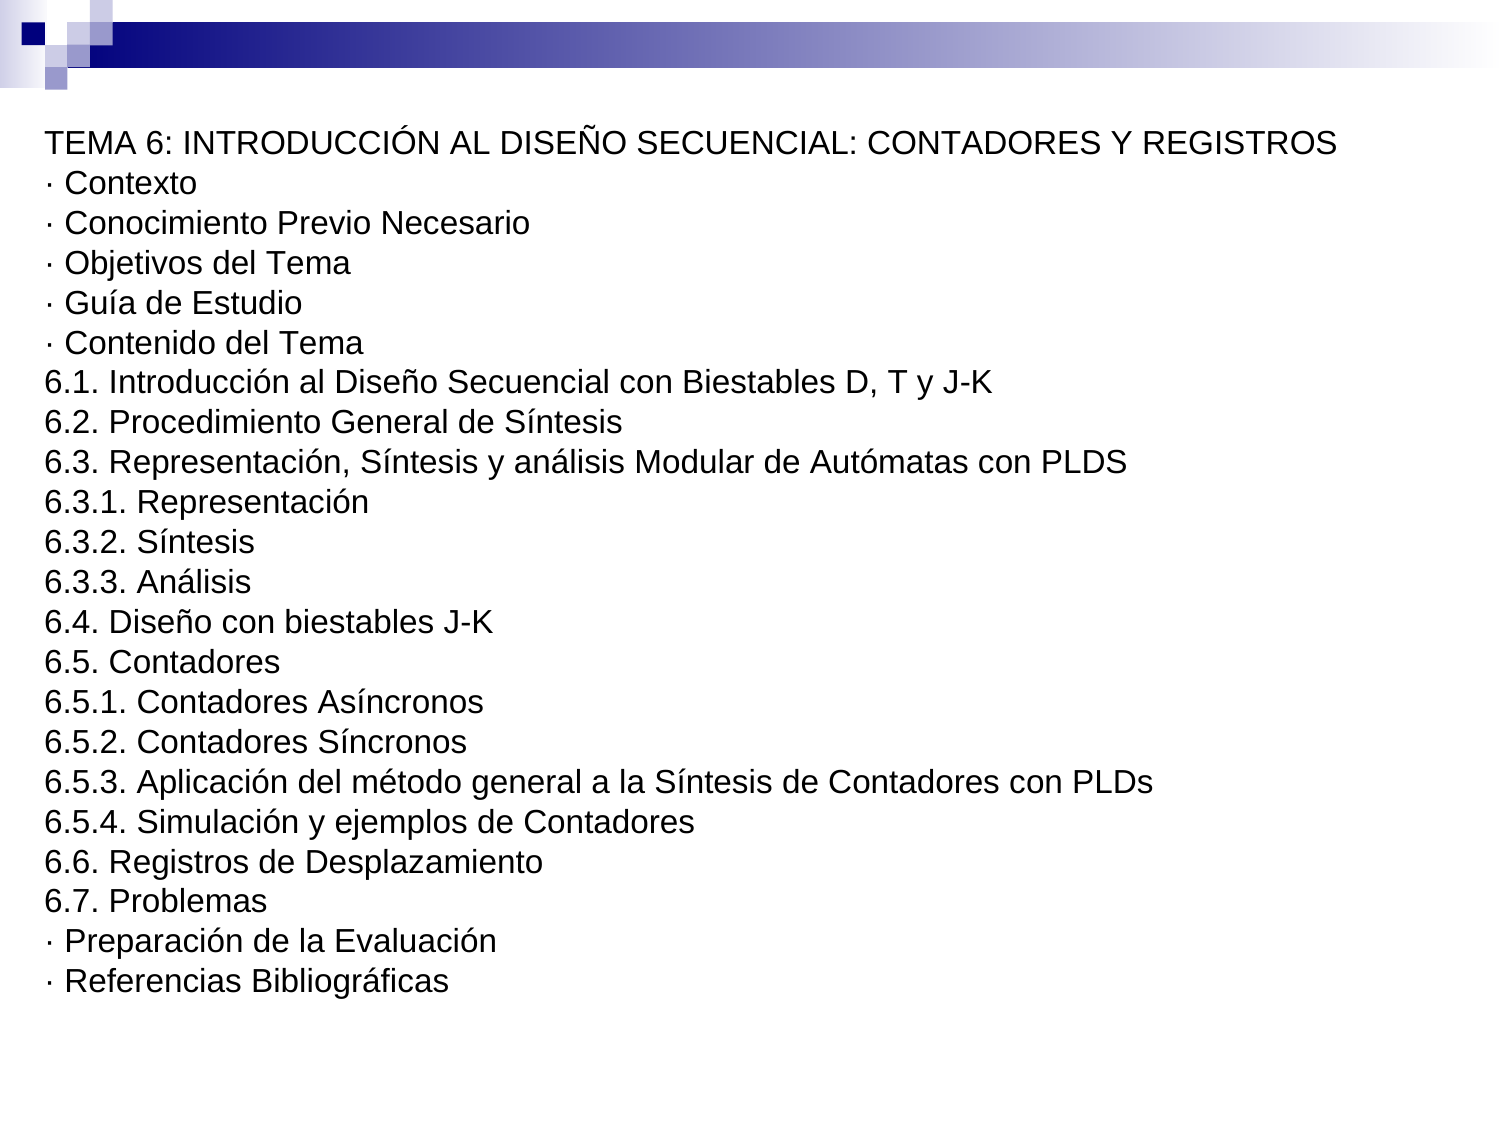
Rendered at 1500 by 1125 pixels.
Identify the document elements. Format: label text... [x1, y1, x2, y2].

text_box TEMA 6: INTRODUCCIÓN AL DISEÑO SECUENCIAL: CONTADORES Y REGISTROS · Contexto · Conocimiento Previo Necesario · Objetivos del Tema · Guía de Estudio · Contenido del Tema 6.1. Introducción al Diseño Secuencial con Biestables D, T y J-K 6.2. Procedimiento General de Síntesis 6.3. Representación, Síntesis y análisis Modular de Autómatas con PLDS 6.3.1. Representación 6.3.2. Síntesis 6.3.3. Análisis 6.4. Diseño con biestables J-K 6.5. Contadores 6.5.1. Contadores Asíncronos 6.5.2. Contadores Síncronos 6.5.3. Aplicación del método general a la Síntesis de Contadores con PLDs 6.5.4. Simulación y ejemplos de Contadores 6.6. Registros de Desplazamiento 6.7. Problemas · Preparación de la Evaluación · Referencias Bibliográficas [29, 113, 1471, 1008]
